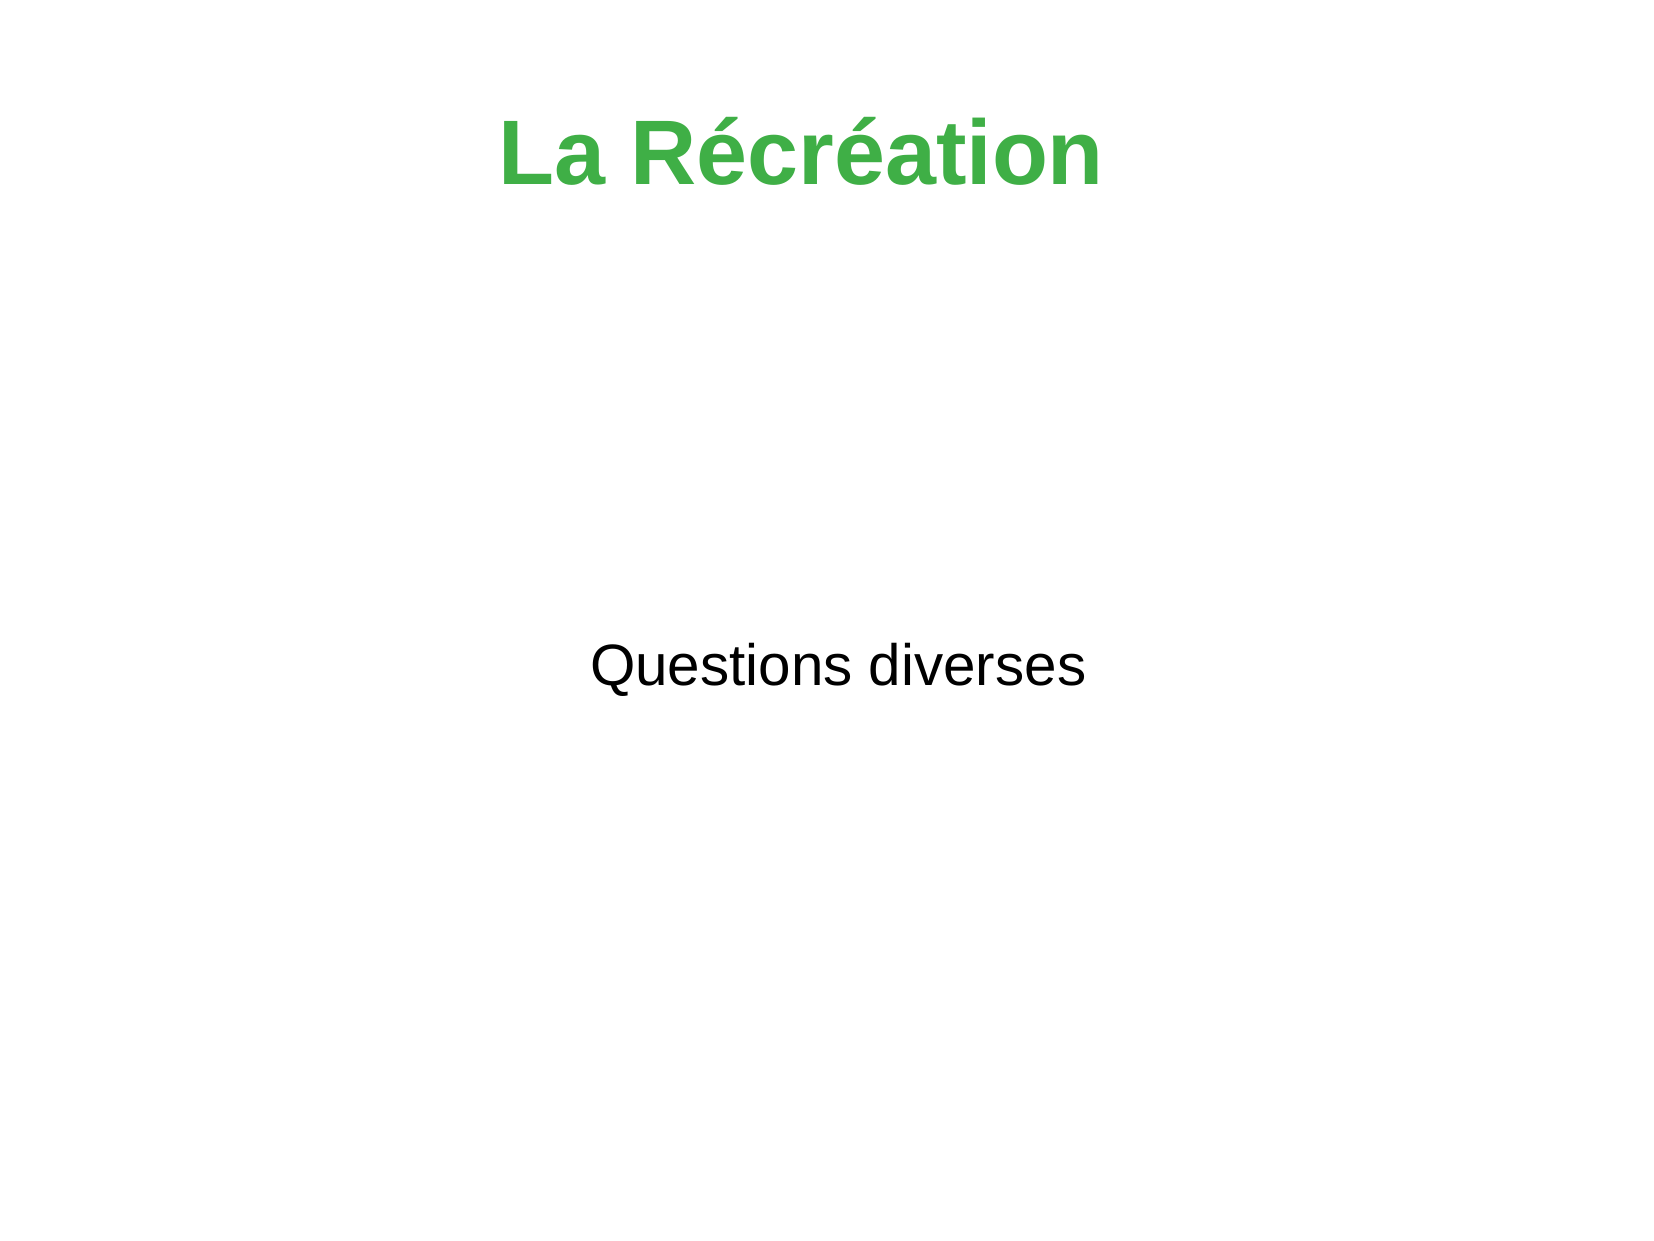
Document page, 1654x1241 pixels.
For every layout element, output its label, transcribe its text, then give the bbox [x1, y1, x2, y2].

subtitle Questions diverses [94, 256, 1583, 1075]
title La Récréation [82, 49, 1571, 257]
